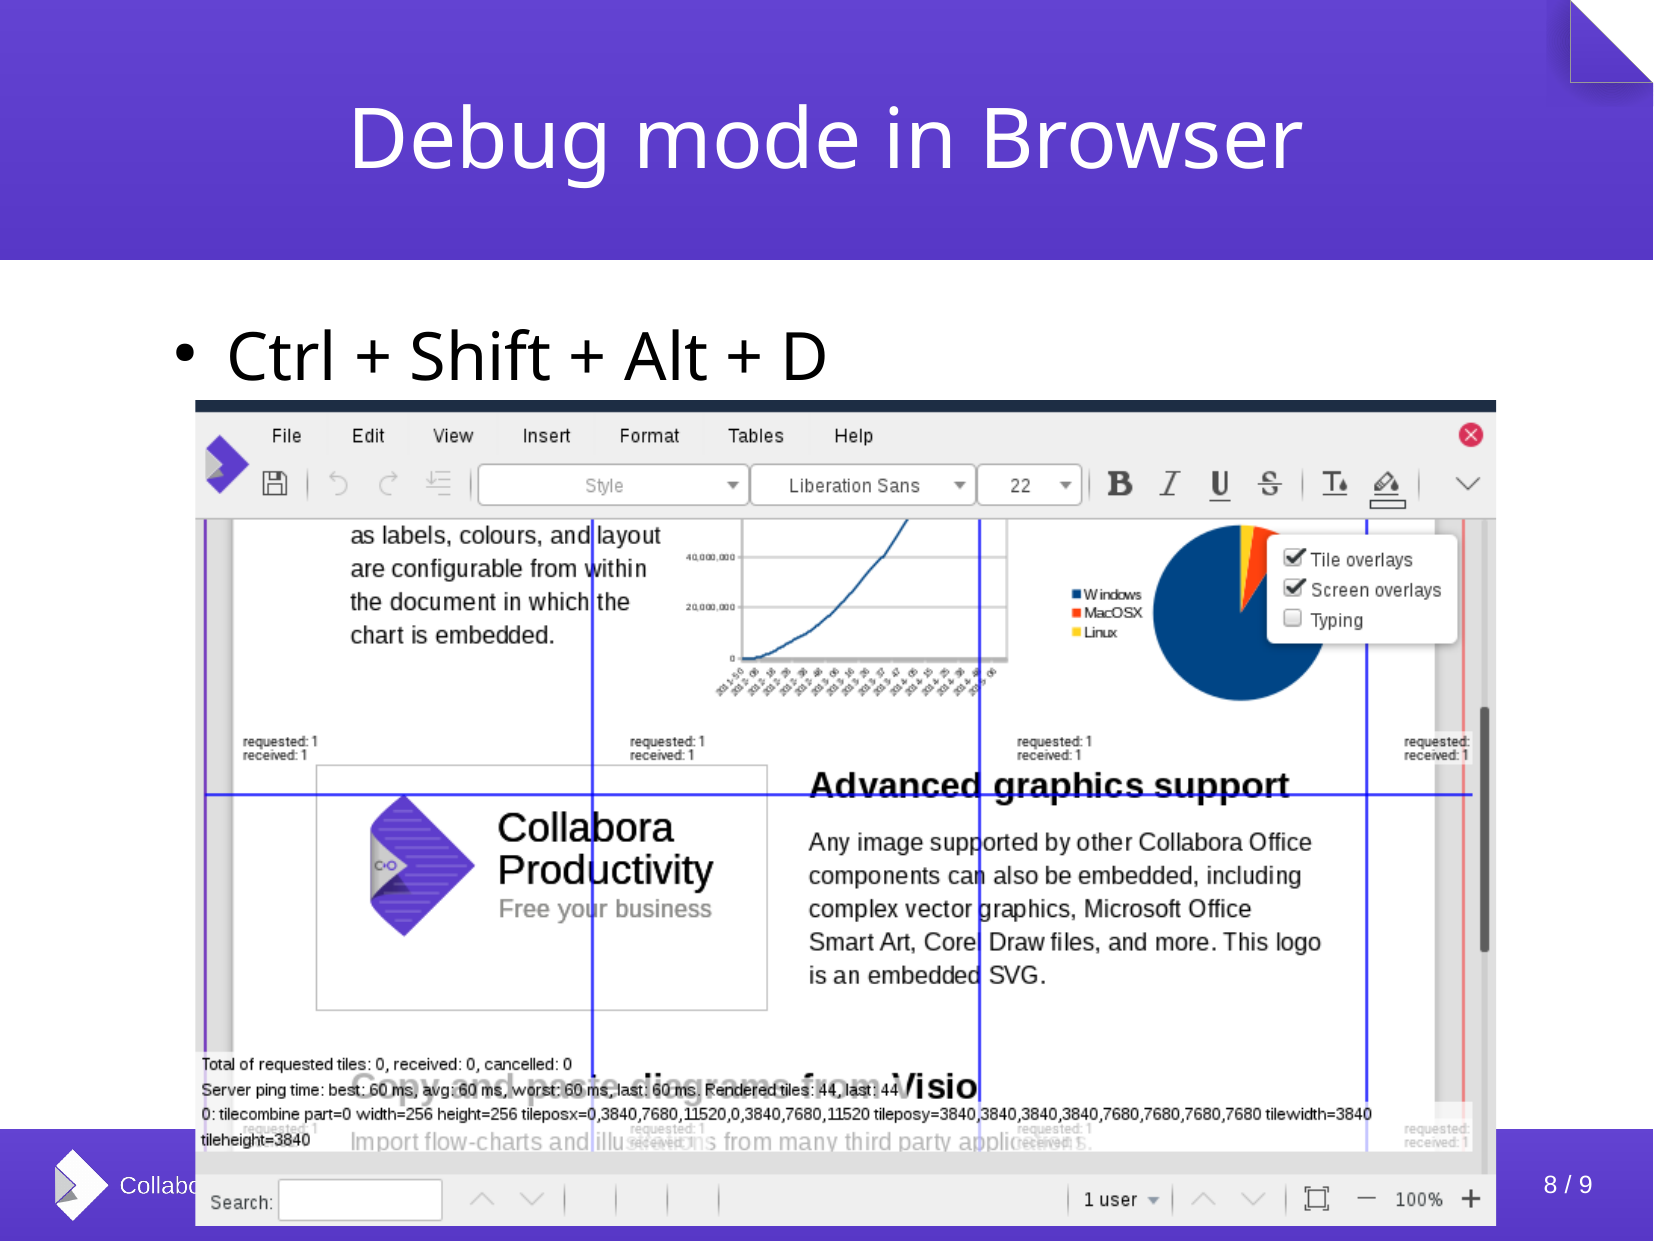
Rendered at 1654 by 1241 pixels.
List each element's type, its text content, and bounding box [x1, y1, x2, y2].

list Ctrl + Shift + Alt + D [155, 308, 1535, 1087]
title Debug mode in Browser [165, 70, 1488, 201]
picture [55, 400, 1497, 1226]
